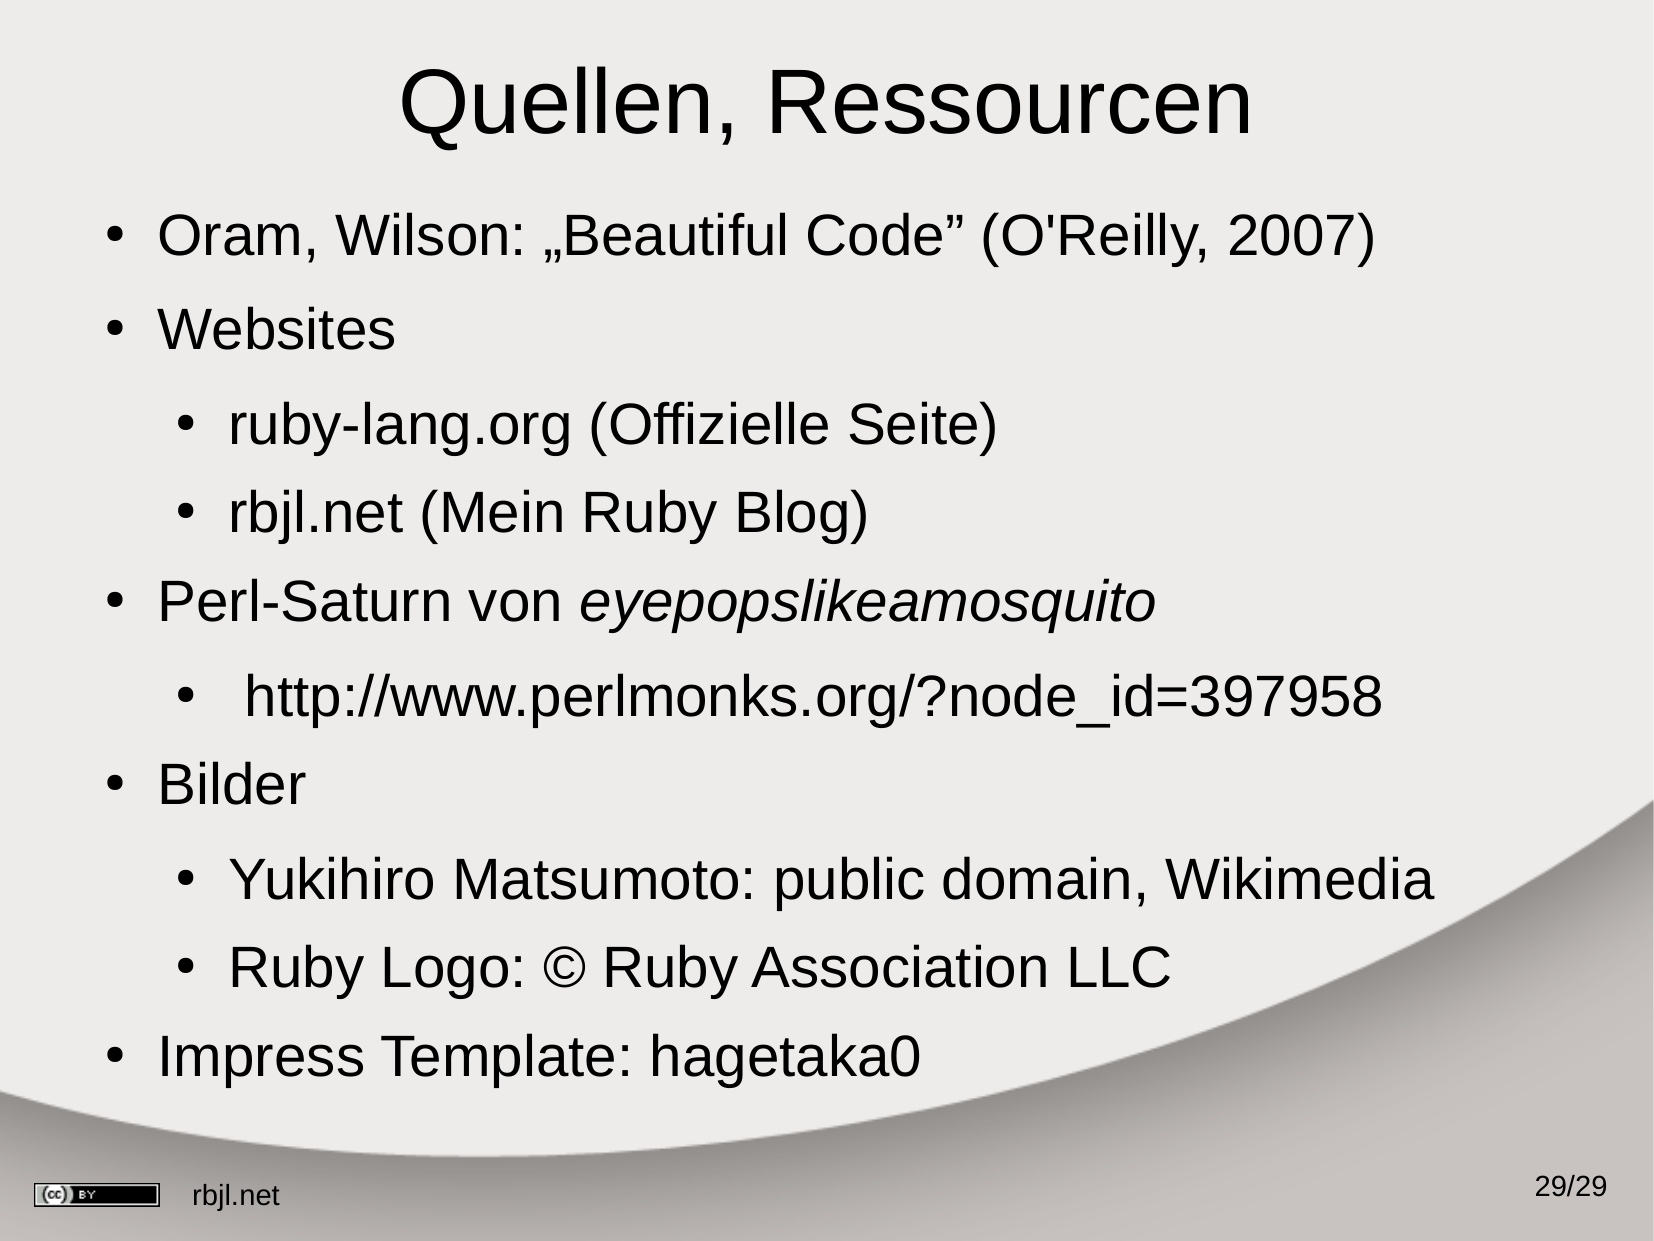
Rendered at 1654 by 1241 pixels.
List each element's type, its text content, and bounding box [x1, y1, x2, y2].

list Oram, Wilson: „Beautiful Code” (O'Reilly, 2007) Websites ruby-lang.org (Offizielle Seite) rbjl.net (Mein Ruby Blog) Perl-Saturn von eyepopslikeamosquito http://www.perlmonks.org/?node_id=397958 Bilder Yukihiro Matsumoto: public domain, Wikimedia Ruby Logo: © Ruby Association LLC Impress Template: hagetaka0 [86, 202, 1576, 1089]
title Quellen, Ressourcen [82, 49, 1571, 257]
picture [0, 0, 1654, 1241]
